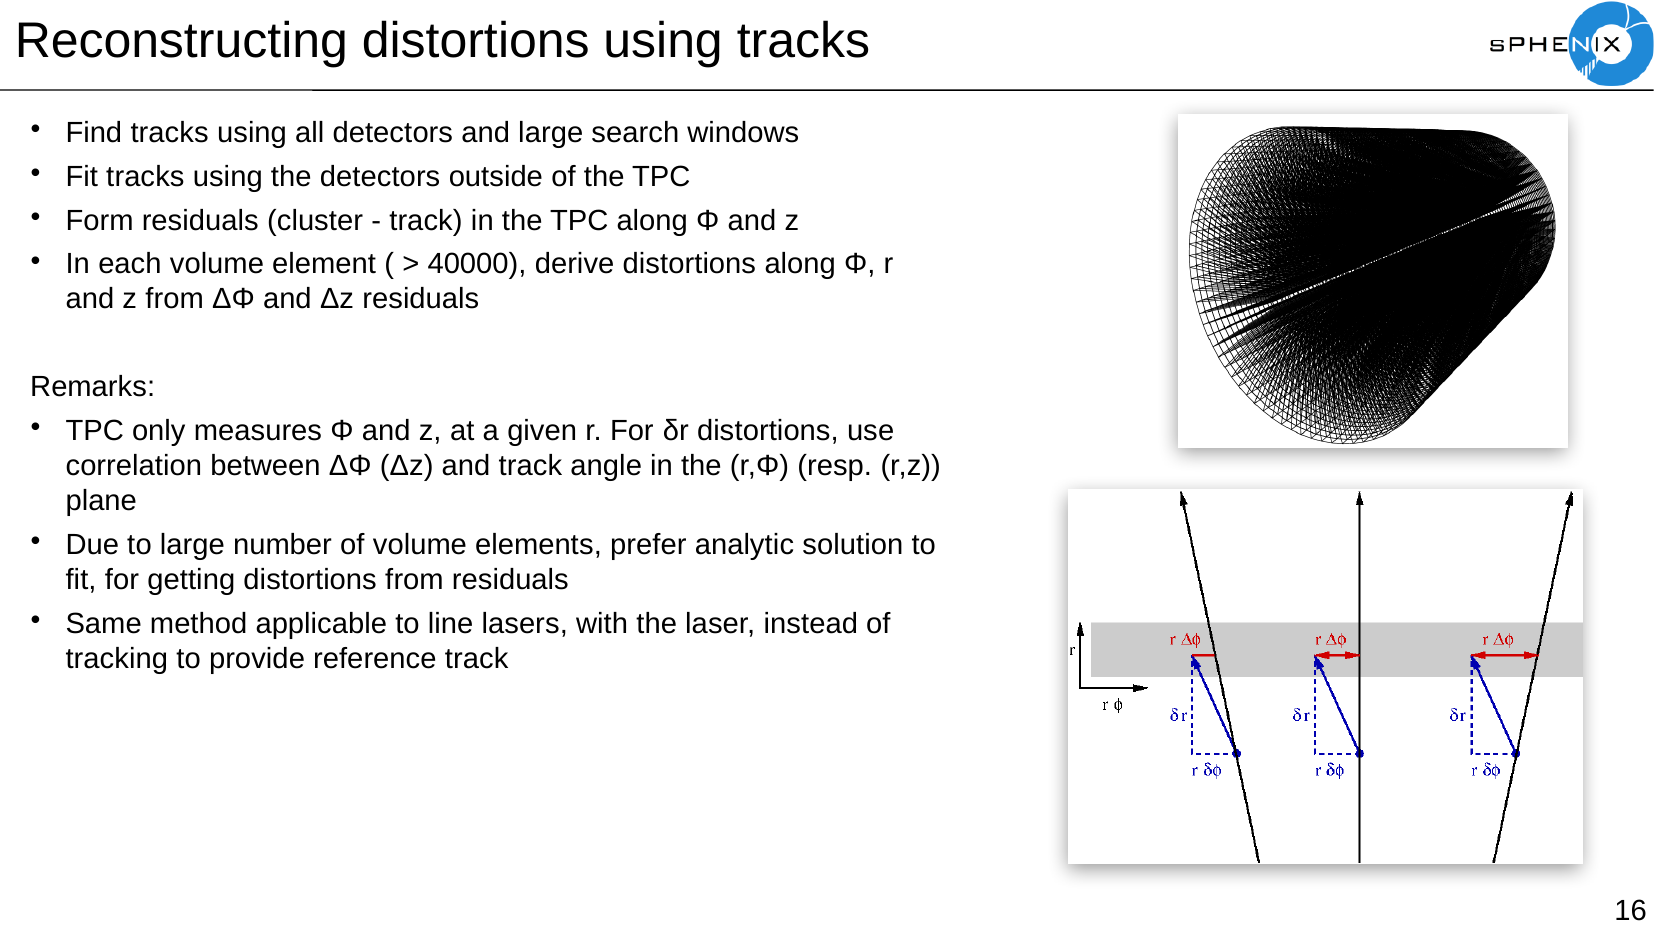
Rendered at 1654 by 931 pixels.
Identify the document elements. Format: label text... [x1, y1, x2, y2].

picture [1178, 114, 1568, 448]
picture [1068, 489, 1583, 864]
text_box Reconstructing distortions using tracks [0, 0, 1500, 79]
picture [1490, 1, 1654, 86]
text_box Find tracks using all detectors and large search windows Fit tracks using the detectors outside of the TPC Form residuals (cluster - track) in the TPC along Φ and z In each volume element ( > 40000), derive distortions along Φ, r and z from ΔΦ and Δz residuals Remarks: TPC only measures Φ and z, at a given r. For δr distortions, use correlation between ΔΦ (Δz) and track angle in the (r,Φ) (resp. (r,z)) plane Due to large number of volume elements, prefer analytic solution to fit, for getting distortions from residuals Same method applicable to line lasers, with the laser, instead of tracking to provide reference track [15, 105, 960, 509]
